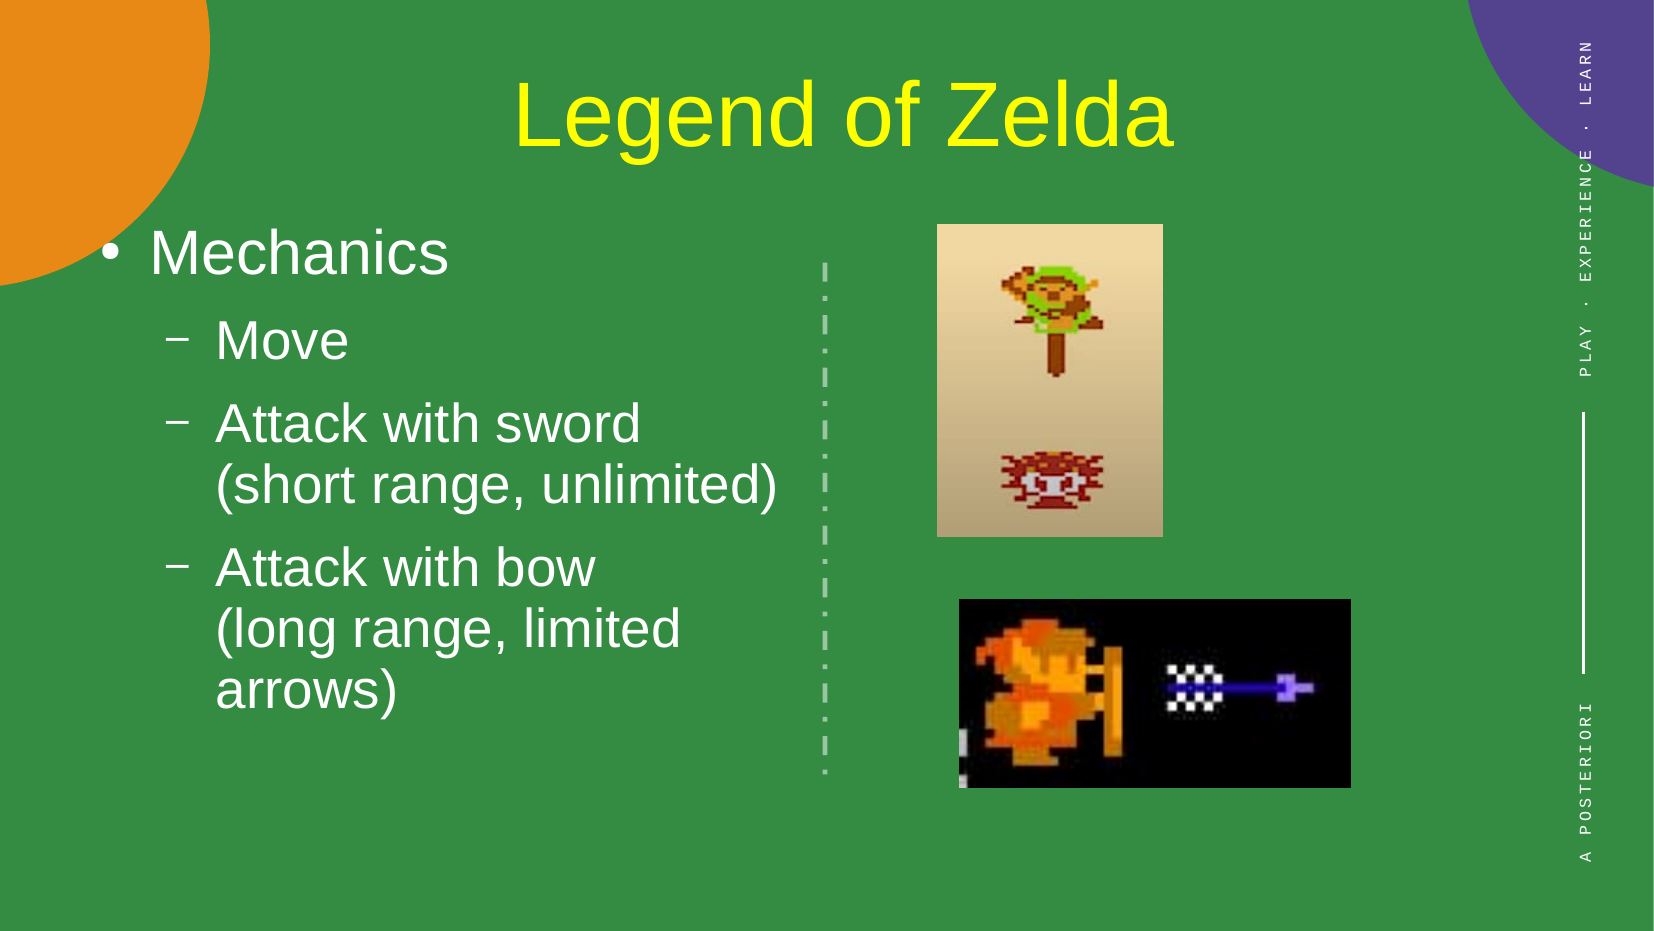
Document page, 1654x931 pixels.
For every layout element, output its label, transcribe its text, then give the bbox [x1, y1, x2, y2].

list Mechanics Move Attack with sword (short range, unlimited) Attack with bow (long range, limited arrows) [82, 217, 788, 758]
picture [937, 224, 1163, 537]
title Legend of Zelda [187, 37, 1501, 193]
picture [959, 599, 1351, 788]
